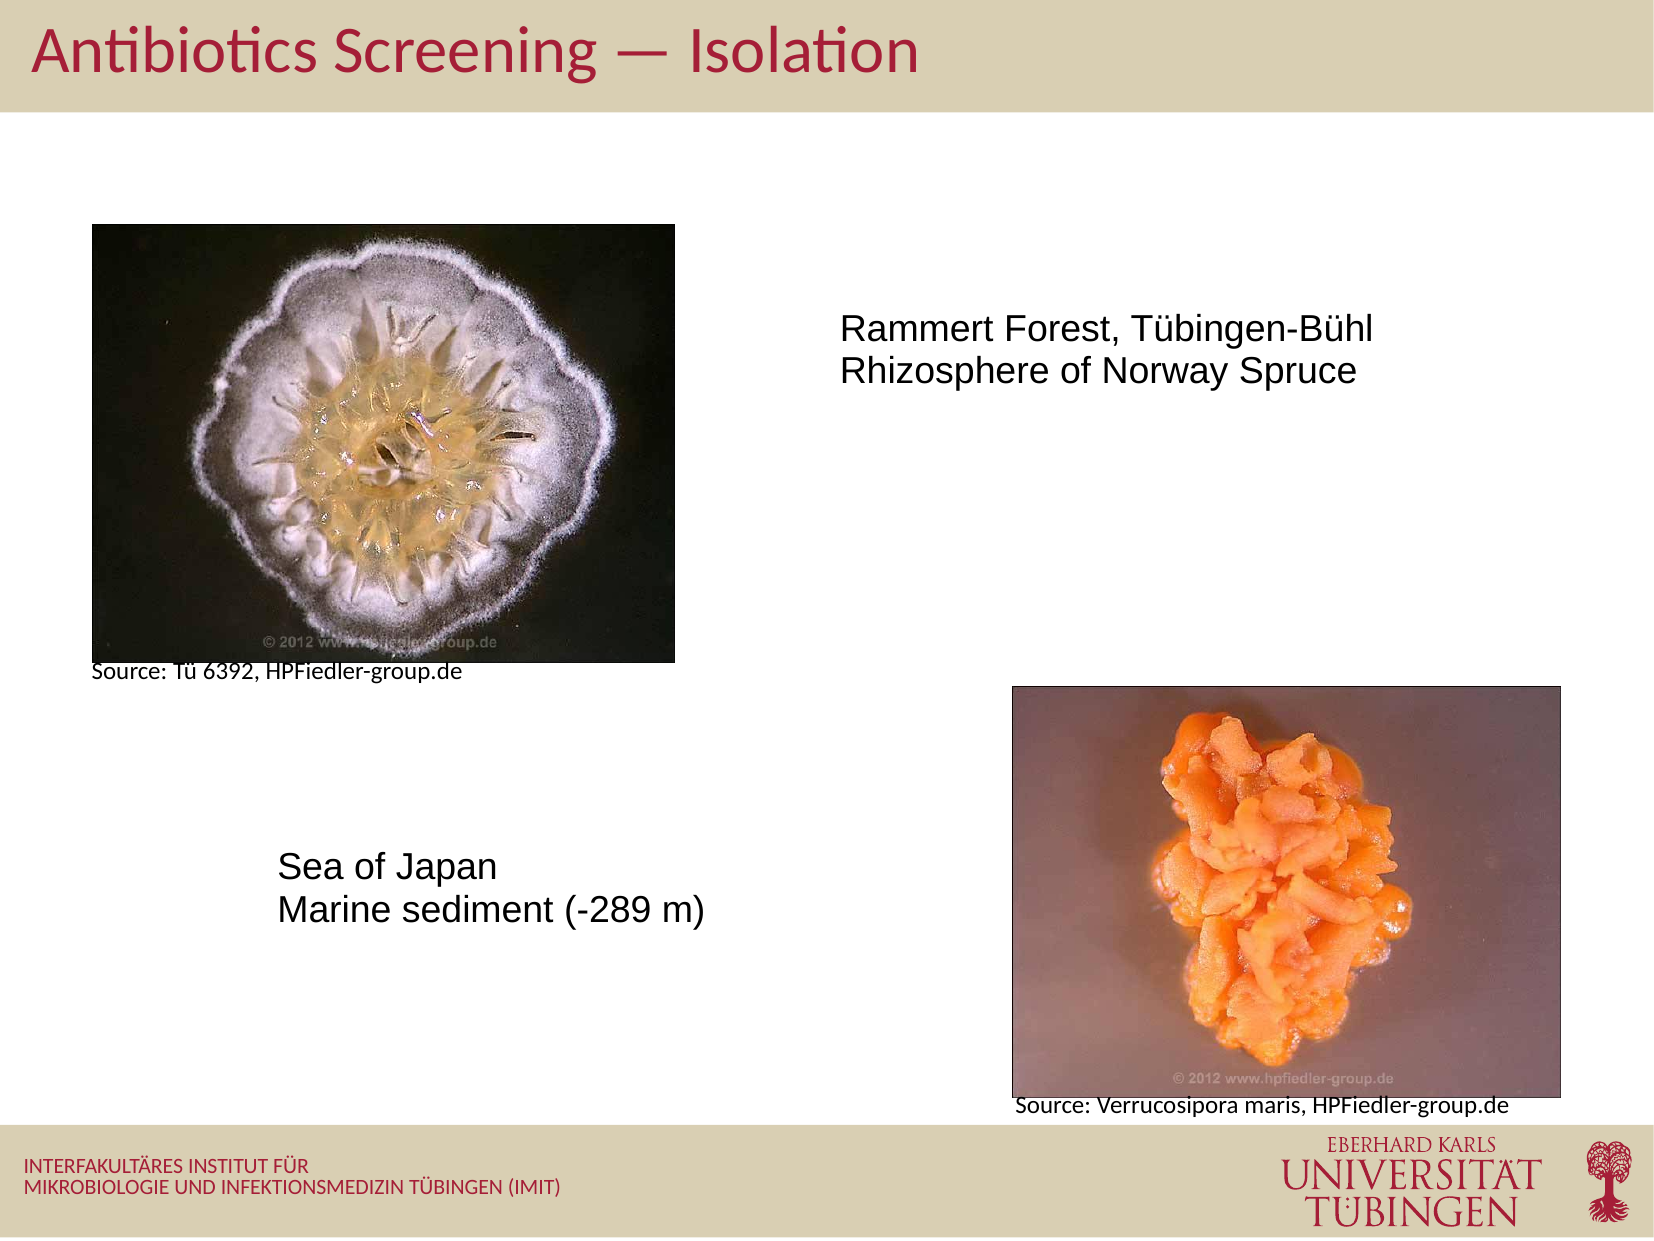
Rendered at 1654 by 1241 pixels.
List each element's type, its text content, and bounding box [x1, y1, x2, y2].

picture [1012, 686, 1561, 1098]
title Antibiotics Screening — Isolation [31, 0, 1374, 113]
text_box Source: Tü 6392, HPFiedler-group.de [76, 653, 479, 699]
text_box Rammert Forest, Tübingen-Bühl Rhizosphere of Norway Spruce [825, 300, 1501, 399]
text_box Source: Verrucosipora maris, HPFiedler-group.de [1000, 1087, 1526, 1133]
picture [92, 224, 676, 663]
text_box Sea of Japan Marine sediment (-289 m) [262, 838, 938, 938]
